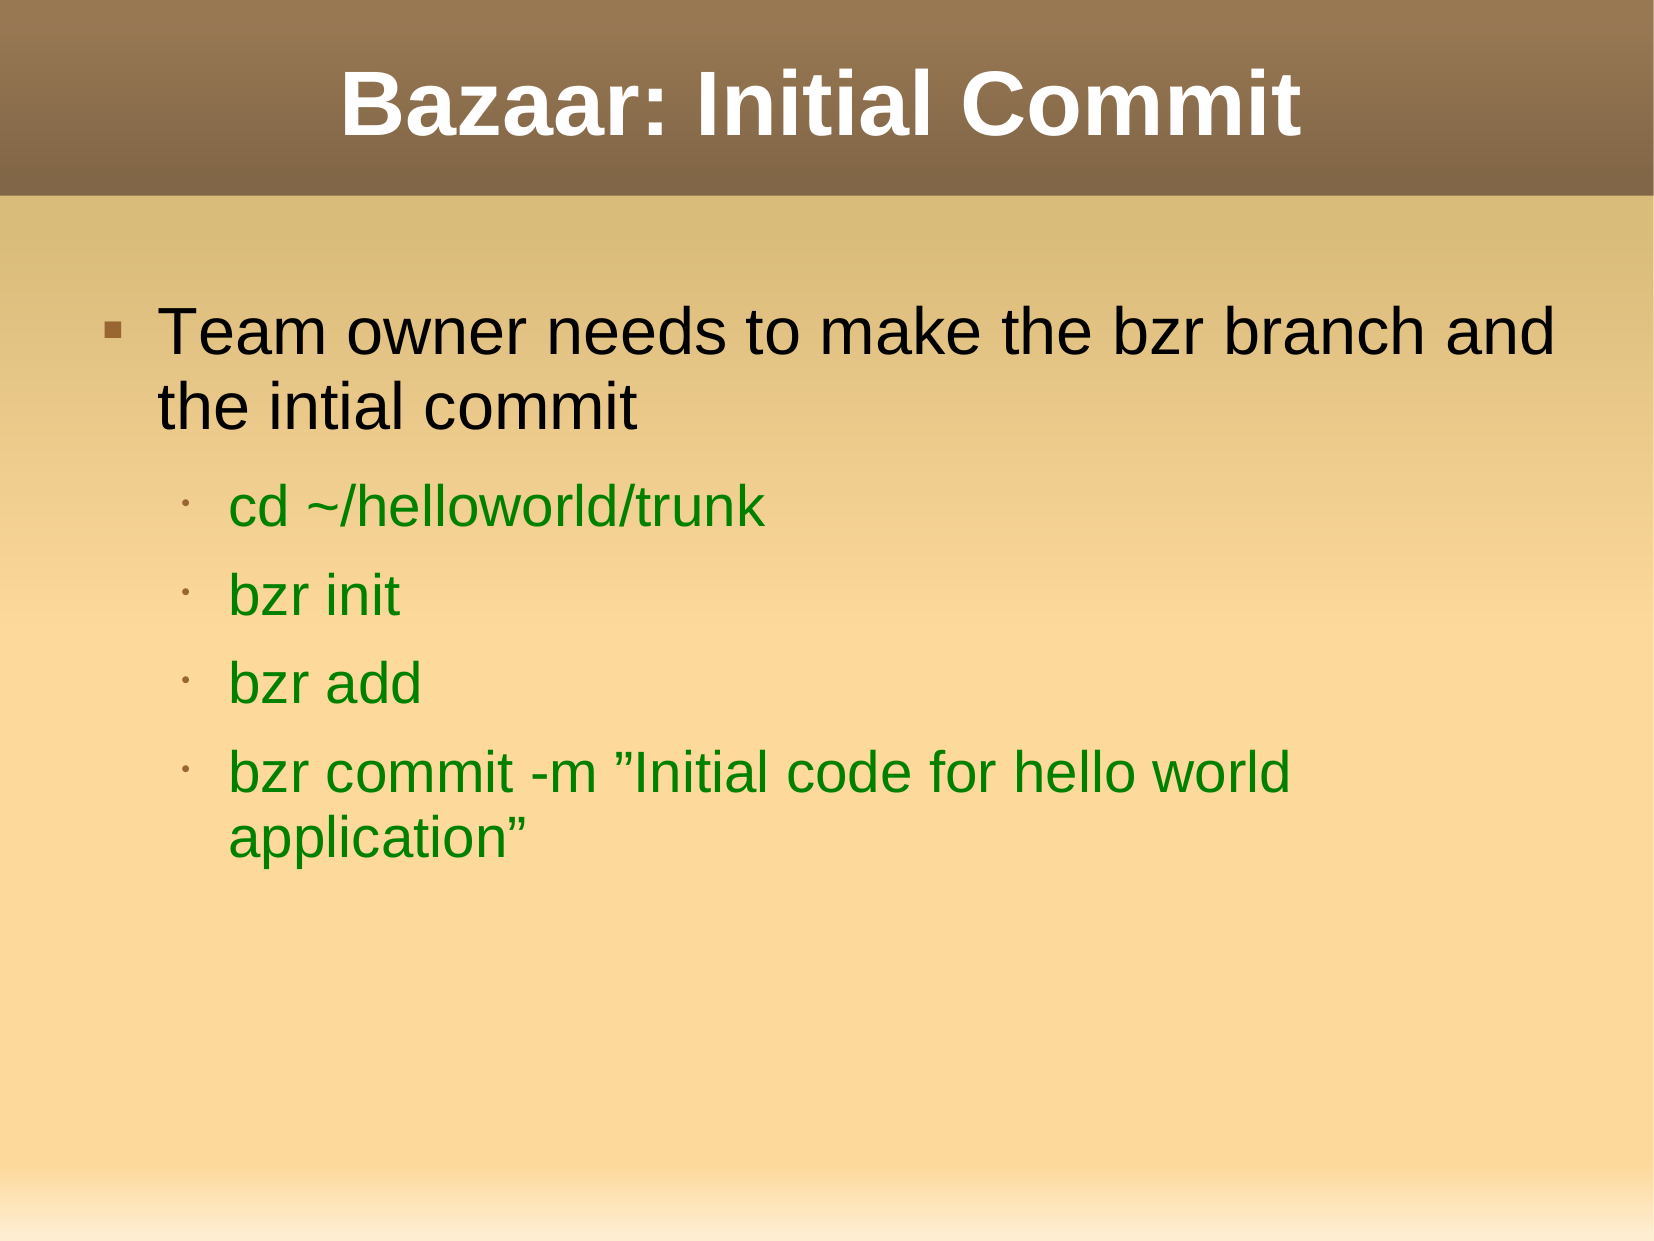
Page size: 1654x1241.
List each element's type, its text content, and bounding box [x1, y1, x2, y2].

list Team owner needs to make the bzr branch and the intial commit cd ~/helloworld/trunk bzr init bzr add bzr commit -m ”Initial code for hello world application” [86, 294, 1576, 1099]
title Bazaar: Initial Commit [76, 7, 1565, 200]
picture [0, 0, 1654, 1241]
